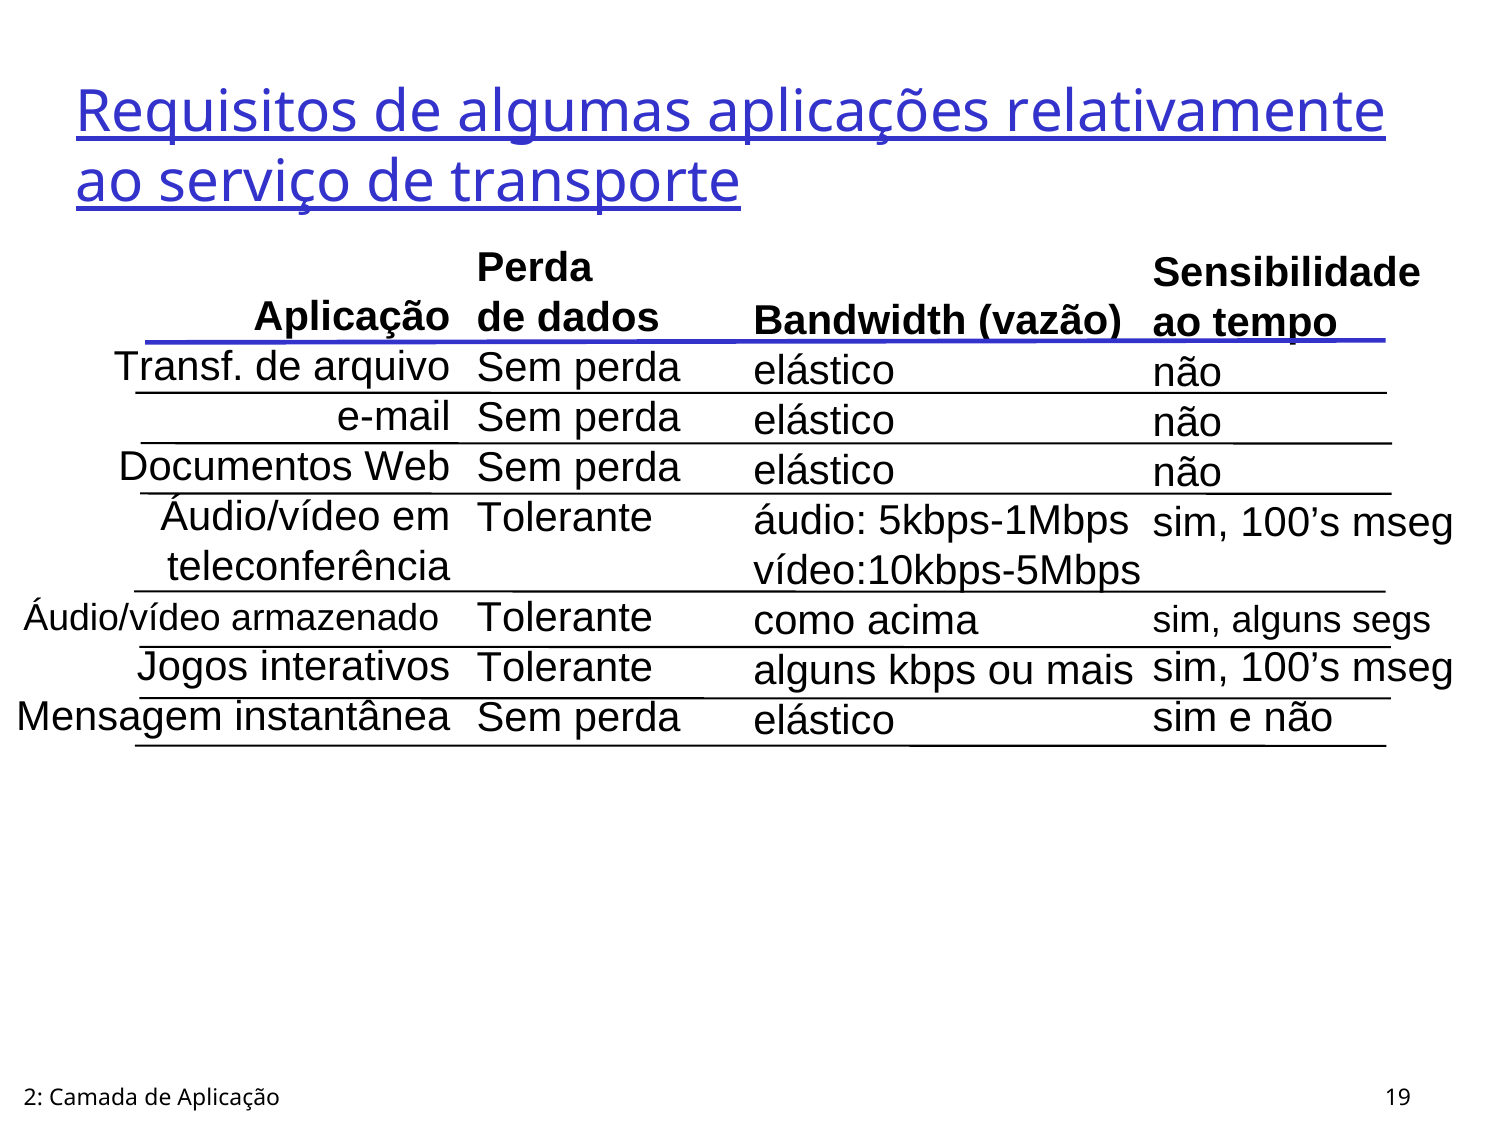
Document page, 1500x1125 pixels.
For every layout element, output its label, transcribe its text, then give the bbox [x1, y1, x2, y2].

text_box Aplicação Transf. de arquivo e-mail Documentos Web Áudio/vídeo em teleconferência Áudio/vídeo armazenado Jogos interativos Mensagem instantânea [0, 281, 461, 747]
text_box Bandwidth (vazão) elástico elástico elástico áudio: 5kbps-1Mbps vídeo:10kbps-5Mbps como acima alguns kbps ou mais elástico [738, 445, 1137, 492]
text_box Bandwidth (vazão) elástico elástico elástico áudio: 5kbps-1Mbps vídeo:10kbps-5Mbps como acima alguns kbps ou mais elástico [738, 394, 1137, 442]
text_box Bandwidth (vazão) elástico elástico elástico áudio: 5kbps-1Mbps vídeo:10kbps-5Mbps como acima alguns kbps ou mais elástico [738, 649, 1137, 697]
text_box Bandwidth (vazão) elástico elástico elástico áudio: 5kbps-1Mbps vídeo:10kbps-5Mbps como acima alguns kbps ou mais elástico [738, 700, 1137, 744]
text_box Perda de dados Sem perda Sem perda Sem perda Tolerante Tolerante Tolerante Sem perda [461, 344, 720, 391]
text_box Perda de dados Sem perda Sem perda Sem perda Tolerante Tolerante Tolerante Sem perda [461, 394, 720, 442]
text_box Perda de dados Sem perda Sem perda Sem perda Tolerante Tolerante Tolerante Sem perda [461, 445, 720, 492]
text_box Bandwidth (vazão) elástico elástico elástico áudio: 5kbps-1Mbps vídeo:10kbps-5Mbps como acima alguns kbps ou mais elástico [738, 285, 1137, 339]
text_box Bandwidth (vazão) elástico elástico elástico áudio: 5kbps-1Mbps vídeo:10kbps-5Mbps como acima alguns kbps ou mais elástico [738, 495, 1137, 590]
text_box Bandwidth (vazão) elástico elástico elástico áudio: 5kbps-1Mbps vídeo:10kbps-5Mbps como acima alguns kbps ou mais elástico [738, 344, 1137, 391]
text_box Perda de dados Sem perda Sem perda Sem perda Tolerante Tolerante Tolerante Sem perda [461, 648, 720, 697]
text_box Perda de dados Sem perda Sem perda Sem perda Tolerante Tolerante Tolerante Sem perda [461, 231, 720, 339]
text_box Perda de dados Sem perda Sem perda Sem perda Tolerante Tolerante Tolerante Sem perda [461, 495, 720, 590]
text_box Perda de dados Sem perda Sem perda Sem perda Tolerante Tolerante Tolerante Sem perda [461, 593, 720, 645]
text_box Sensibilidade ao tempo não não não sim, 100’s mseg sim, alguns segs sim, 100’s mseg sim e não [1137, 237, 1477, 748]
text_box Bandwidth (vazão) elástico elástico elástico áudio: 5kbps-1Mbps vídeo:10kbps-5Mbps como acima alguns kbps ou mais elástico [738, 593, 1137, 646]
title Requisitos de algumas aplicações relativamente ao serviço de transporte [60, 49, 1407, 238]
text_box Perda de dados Sem perda Sem perda Sem perda Tolerante Tolerante Tolerante Sem perda [461, 700, 720, 744]
